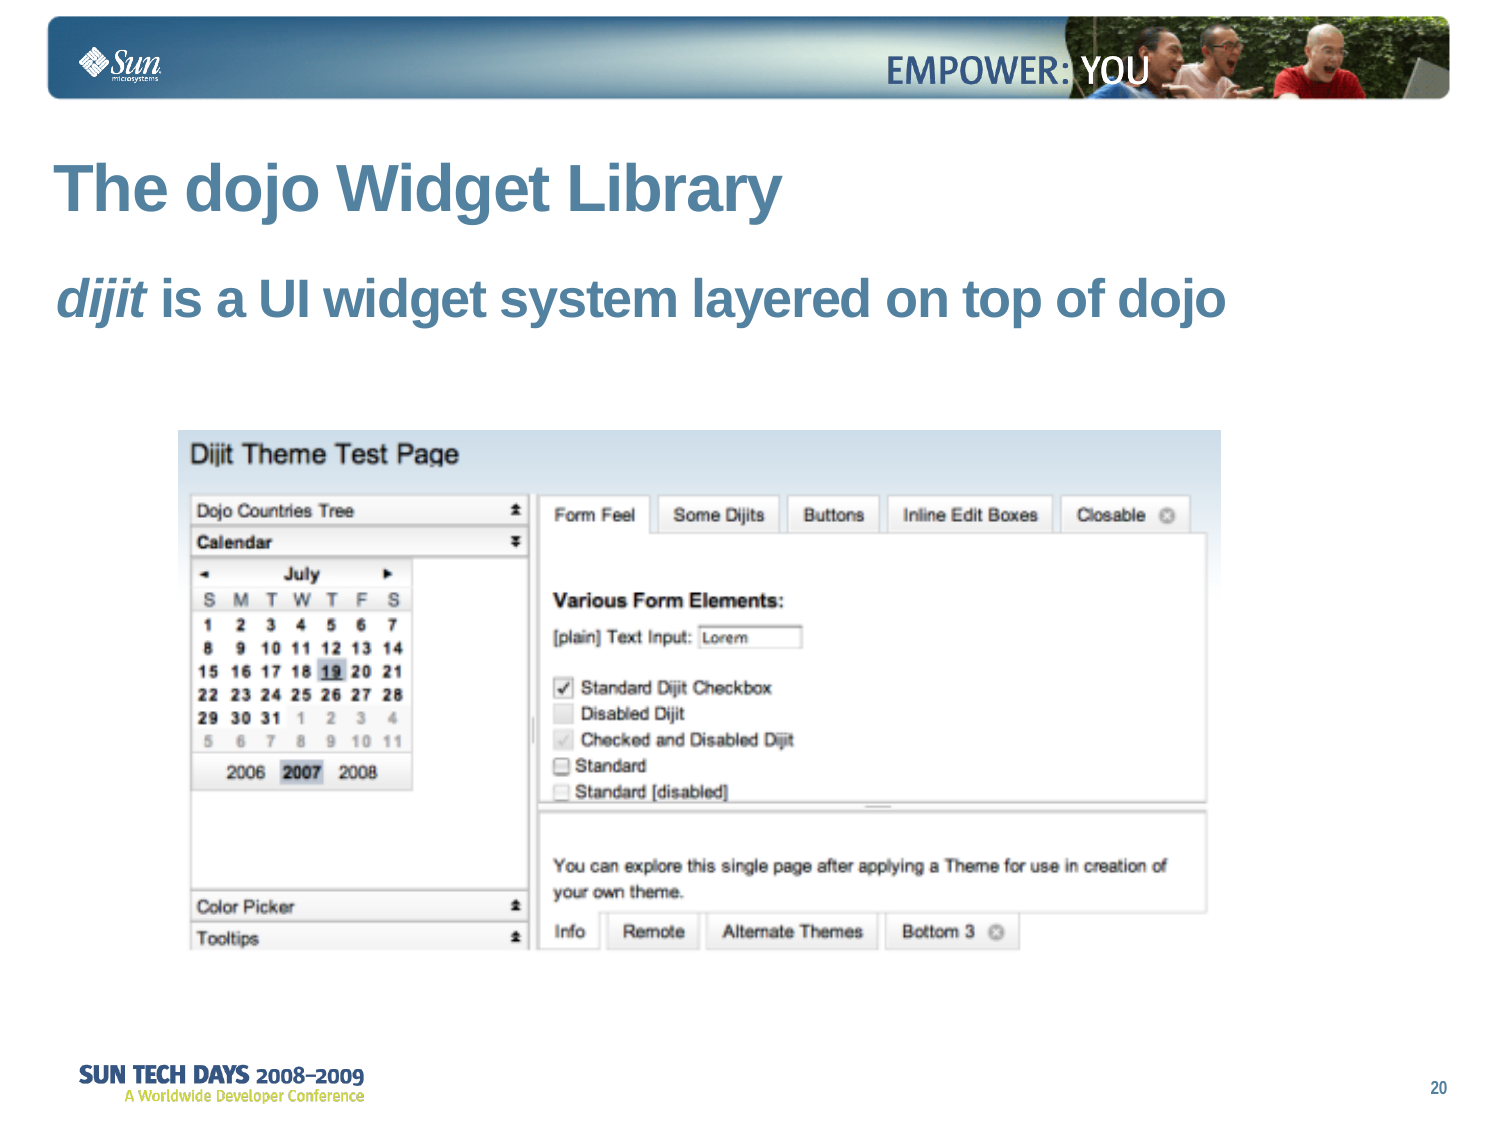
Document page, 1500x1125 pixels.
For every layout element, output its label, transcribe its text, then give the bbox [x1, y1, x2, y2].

picture [0, 0, 1500, 1125]
text_box The dojo Widget Library [53, 157, 1144, 246]
title dijit is a UI widget system layered on top of dojo [56, 273, 1419, 378]
